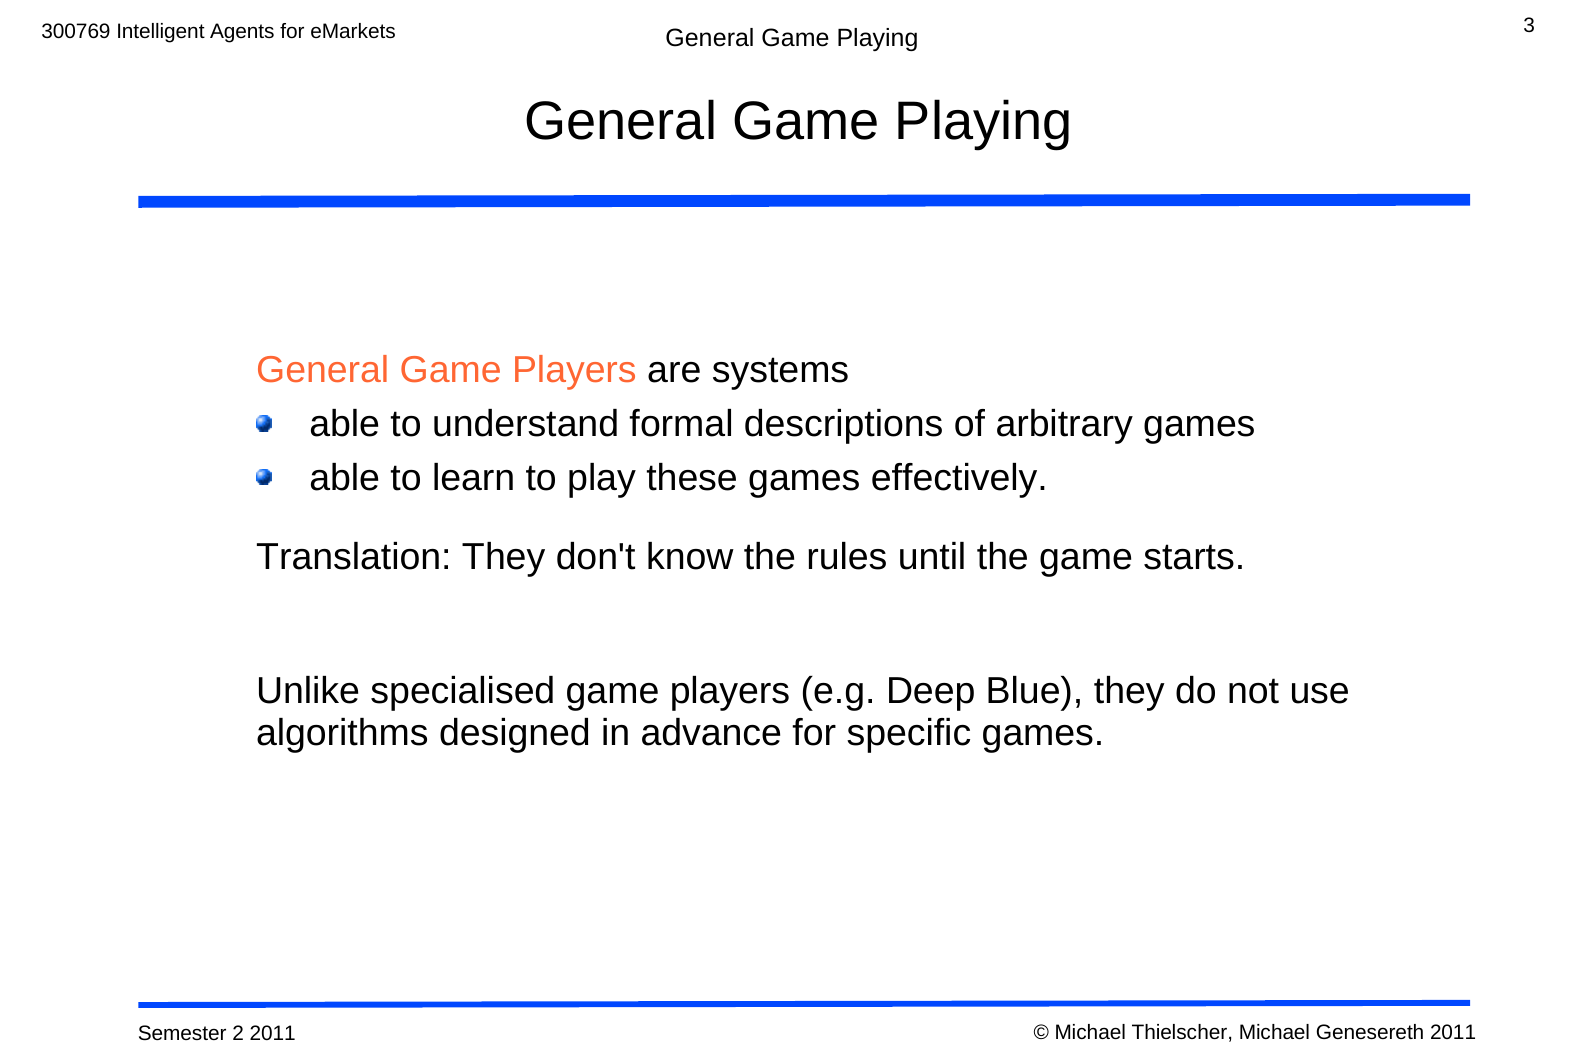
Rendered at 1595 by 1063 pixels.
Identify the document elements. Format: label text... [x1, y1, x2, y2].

title General Game Playing [114, 51, 1476, 190]
list General Game Players are systems able to understand formal descriptions of arbitrary games able to learn to play these games effectively. Translation: They don't know the rules until the game starts. Unlike specialised game players (e.g. Deep Blue), they do not use algorithms designed in advance for specific games. [238, 348, 1382, 819]
